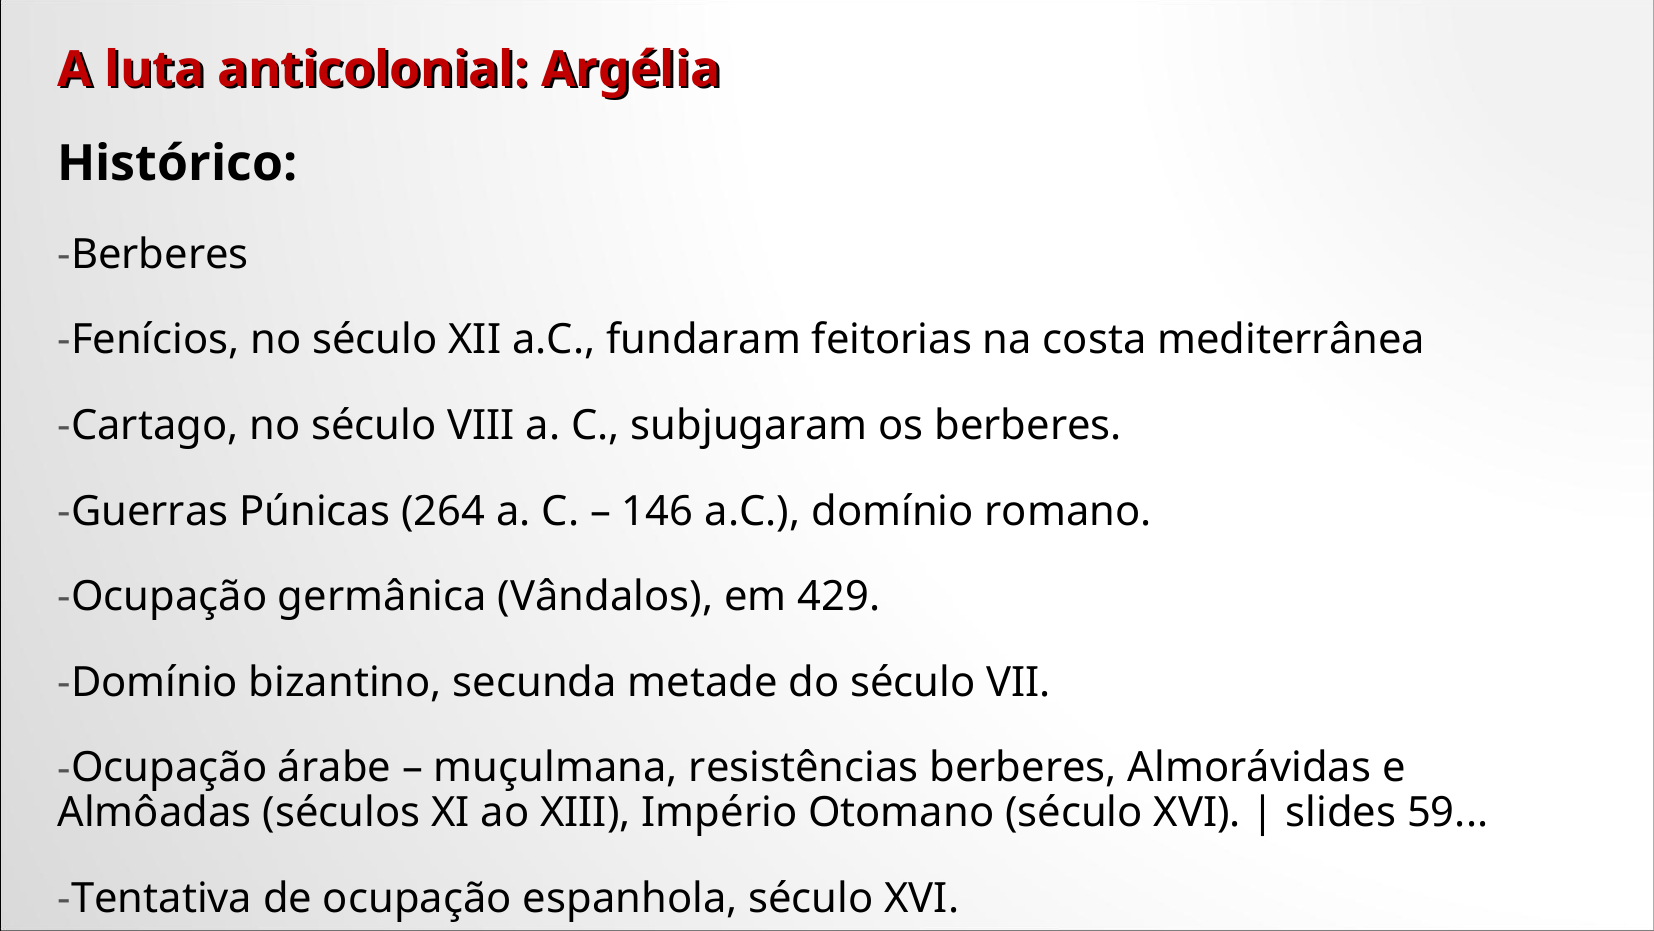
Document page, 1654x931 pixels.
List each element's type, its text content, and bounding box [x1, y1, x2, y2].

picture [0, 0, 1654, 931]
text_box A luta anticolonial: Argélia Histórico: Berberes Fenícios, no século XII a.C., fundaram feitorias na costa mediterrânea Cartago, no século VIII a. C., subjugaram os berberes. Guerras Púnicas (264 a. C. – 146 a.C.), domínio romano. Ocupação germânica (Vândalos), em 429. Domínio bizantino, secunda metade do século VII. Ocupação árabe – muçulmana, resistências berberes, Almorávidas e Almôadas (séculos XI ao XIII), Império Otomano (século XVI). | slides 59... Tentativa de ocupação espanhola, século XVI. Invasão francesa em 1830 (sobre o Império Turco), consolidada em 1847. [35, 35, 1579, 895]
